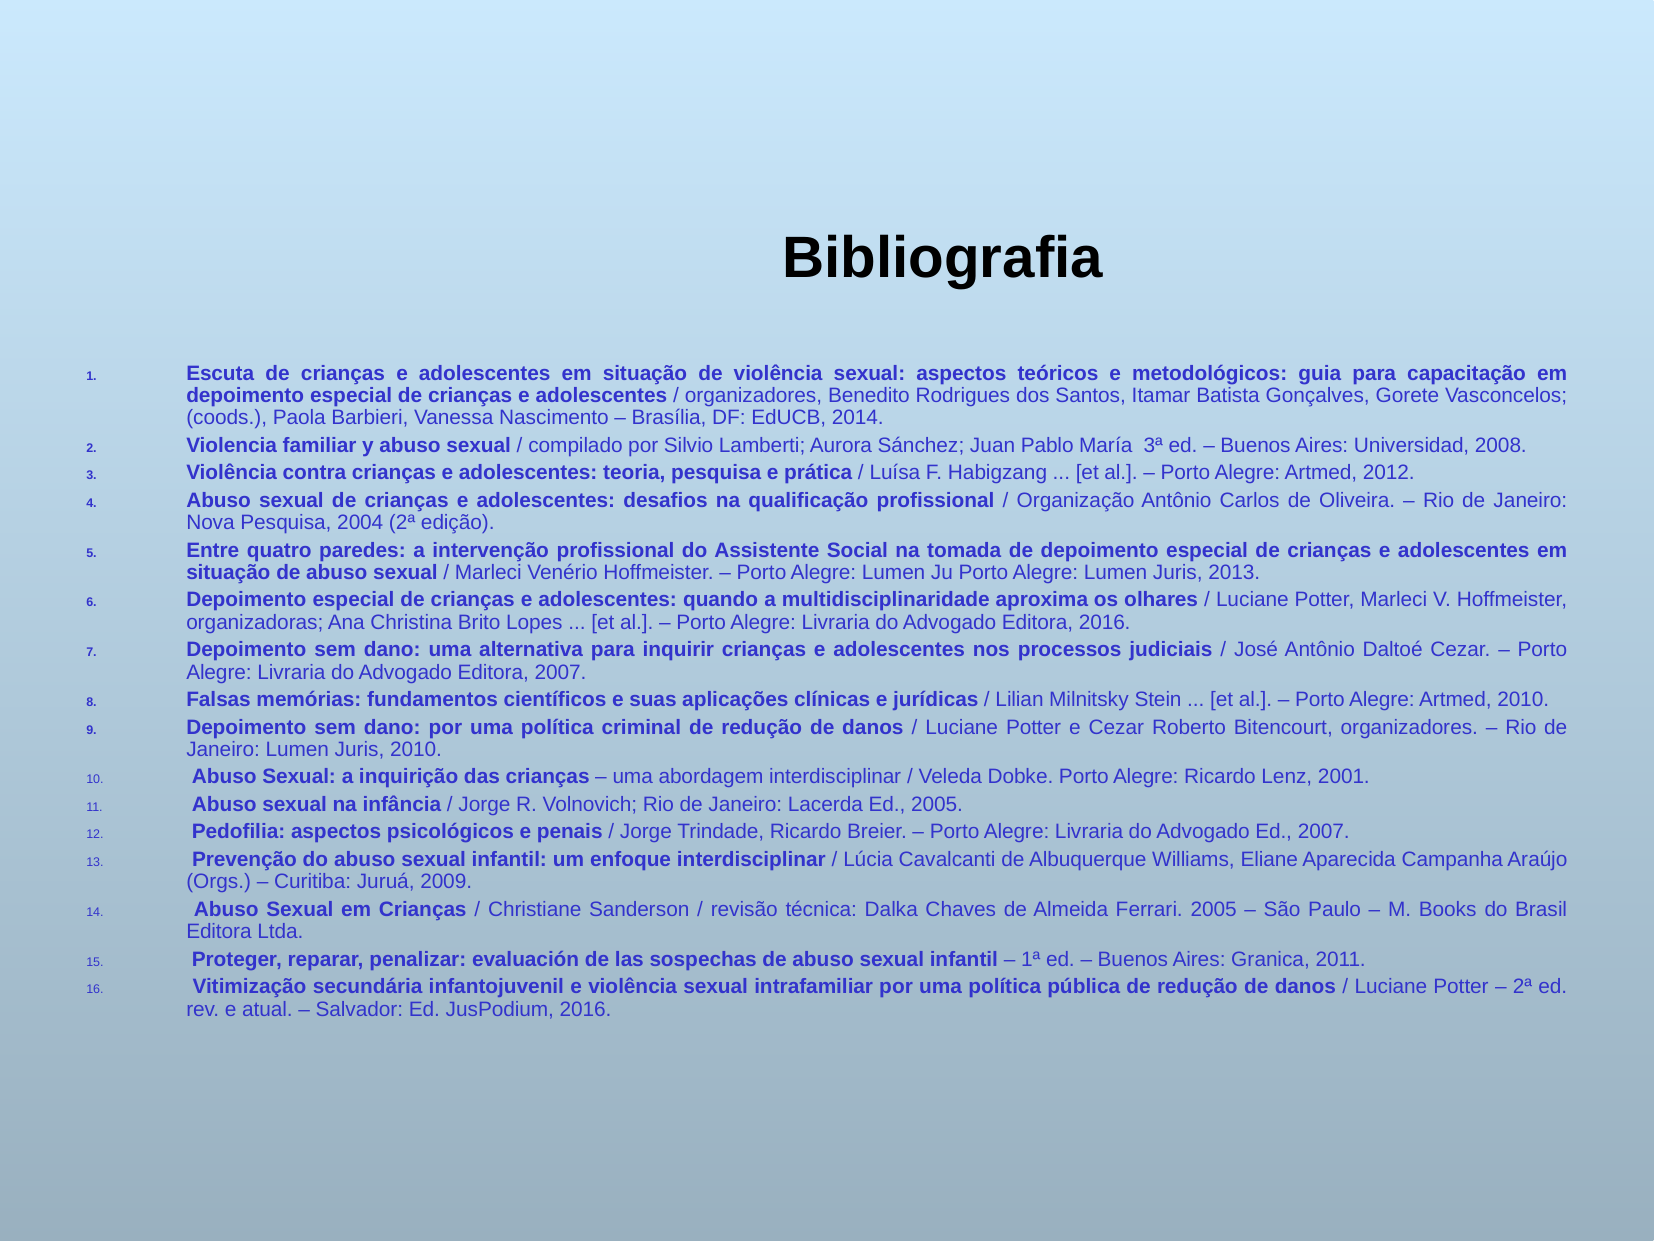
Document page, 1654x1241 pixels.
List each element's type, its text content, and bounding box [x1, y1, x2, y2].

title Bibliografia [208, 38, 1618, 304]
list Escuta de crianças e adolescentes em situação de violência sexual: aspectos teóricos e metodológicos: guia para capacitação em depoimento especial de crianças e adolescentes / organizadores, Benedito Rodrigues dos Santos, Itamar Batista Gonçalves, Gorete Vasconcelos; (coods.), Paola Barbieri, Vanessa Nascimento – Brasília, DF: EdUCB, 2014. Violencia familiar y abuso sexual / compilado por Silvio Lamberti; Aurora Sánchez; Juan Pablo María 3ª ed. – Buenos Aires: Universidad, 2008. Violência contra crianças e adolescentes: teoria, pesquisa e prática / Luísa F. Habigzang ... [et al.]. – Porto Alegre: Artmed, 2012. Abuso sexual de crianças e adolescentes: desafios na qualificação profissional / Organização Antônio Carlos de Oliveira. – Rio de Janeiro: Nova Pesquisa, 2004 (2ª edição). Entre quatro paredes: a intervenção profissional do Assistente Social na tomada de depoimento especial de crianças e adolescentes em situação de abuso sexual / Marleci Venério Hoffmeister. – Porto Alegre: Lumen Ju Porto Alegre: Lumen Juris, 2013. Depoimento especial de crianças e adolescentes: quando a multidisciplinaridade aproxima os olhares / Luciane Potter, Marleci V. Hoffmeister, organizadoras; Ana Christina Brito Lopes ... [et al.]. – Porto Alegre: Livraria do Advogado Editora, 2016. Depoimento sem dano: uma alternativa para inquirir crianças e adolescentes nos processos judiciais / José Antônio Daltoé Cezar. – Porto Alegre: Livraria do Advogado Editora, 2007. Falsas memórias: fundamentos científicos e suas aplicações clínicas e jurídicas / Lilian Milnitsky Stein ... [et al.]. – Porto Alegre: Artmed, 2010. Depoimento sem dano: por uma política criminal de redução de danos / Luciane Potter e Cezar Roberto Bitencourt, organizadores. – Rio de Janeiro: Lumen Juris, 2010. Abuso Sexual: a inquirição das crianças – uma abordagem interdisciplinar / Veleda Dobke. Porto Alegre: Ricardo Lenz, 2001. Abuso sexual na infância / Jorge R. Volnovich; Rio de Janeiro: Lacerda Ed., 2005. Pedofilia: aspectos psicológicos e penais / Jorge Trindade, Ricardo Breier. – Porto Alegre: Livraria do Advogado Ed., 2007. Prevenção do abuso sexual infantil: um enfoque interdisciplinar / Lúcia Cavalcanti de Albuquerque Williams, Eliane Aparecida Campanha Araújo (Orgs.) – Curitiba: Juruá, 2009. Abuso Sexual em Crianças / Christiane Sanderson / revisão técnica: Dalka Chaves de Almeida Ferrari. 2005 – São Paulo – M. Books do Brasil Editora Ltda. Proteger, reparar, penalizar: evaluación de las sospechas de abuso sexual infantil – 1ª ed. – Buenos Aires: Granica, 2011. Vitimização secundária infantojuvenil e violência sexual intrafamiliar por uma política pública de redução de danos / Luciane Potter – 2ª ed. rev. e atual. – Salvador: Ed. JusPodium, 2016. [71, 354, 1583, 1241]
